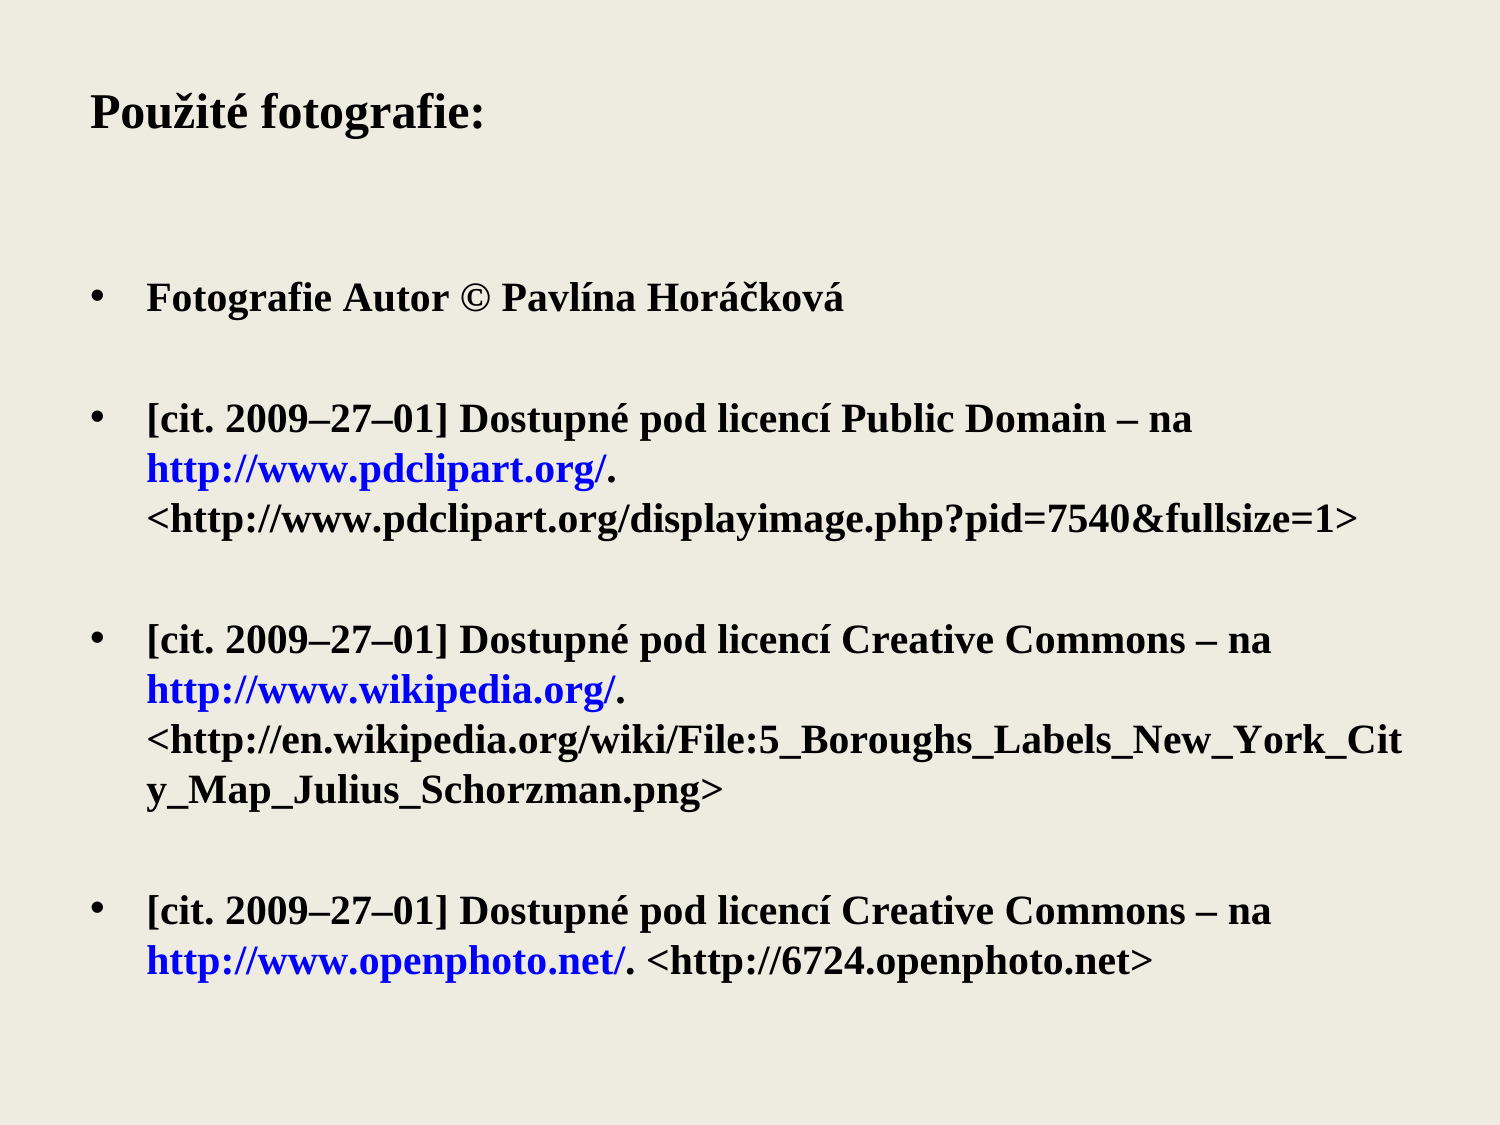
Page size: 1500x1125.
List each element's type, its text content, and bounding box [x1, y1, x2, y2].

title Použité fotografie: [75, 45, 502, 233]
list Fotografie Autor © Pavlína Horáčková [cit. 2009–27–01] Dostupné pod licencí Public Domain – na http://www.pdclipart.org/. <http://www.pdclipart.org/displayimage.php?pid=7540&fullsize=1> [cit. 2009–27–01] Dostupné pod licencí Creative Commons – na http://www.wikipedia.org/. <http://en.wikipedia.org/wiki/File:5_Boroughs_Labels_New_York_City_Map_Julius_Schorzman.png> [cit. 2009–27–01] Dostupné pod licencí Creative Commons – na http://www.openphoto.net/. <http://6724.openphoto.net> [75, 262, 1426, 1101]
